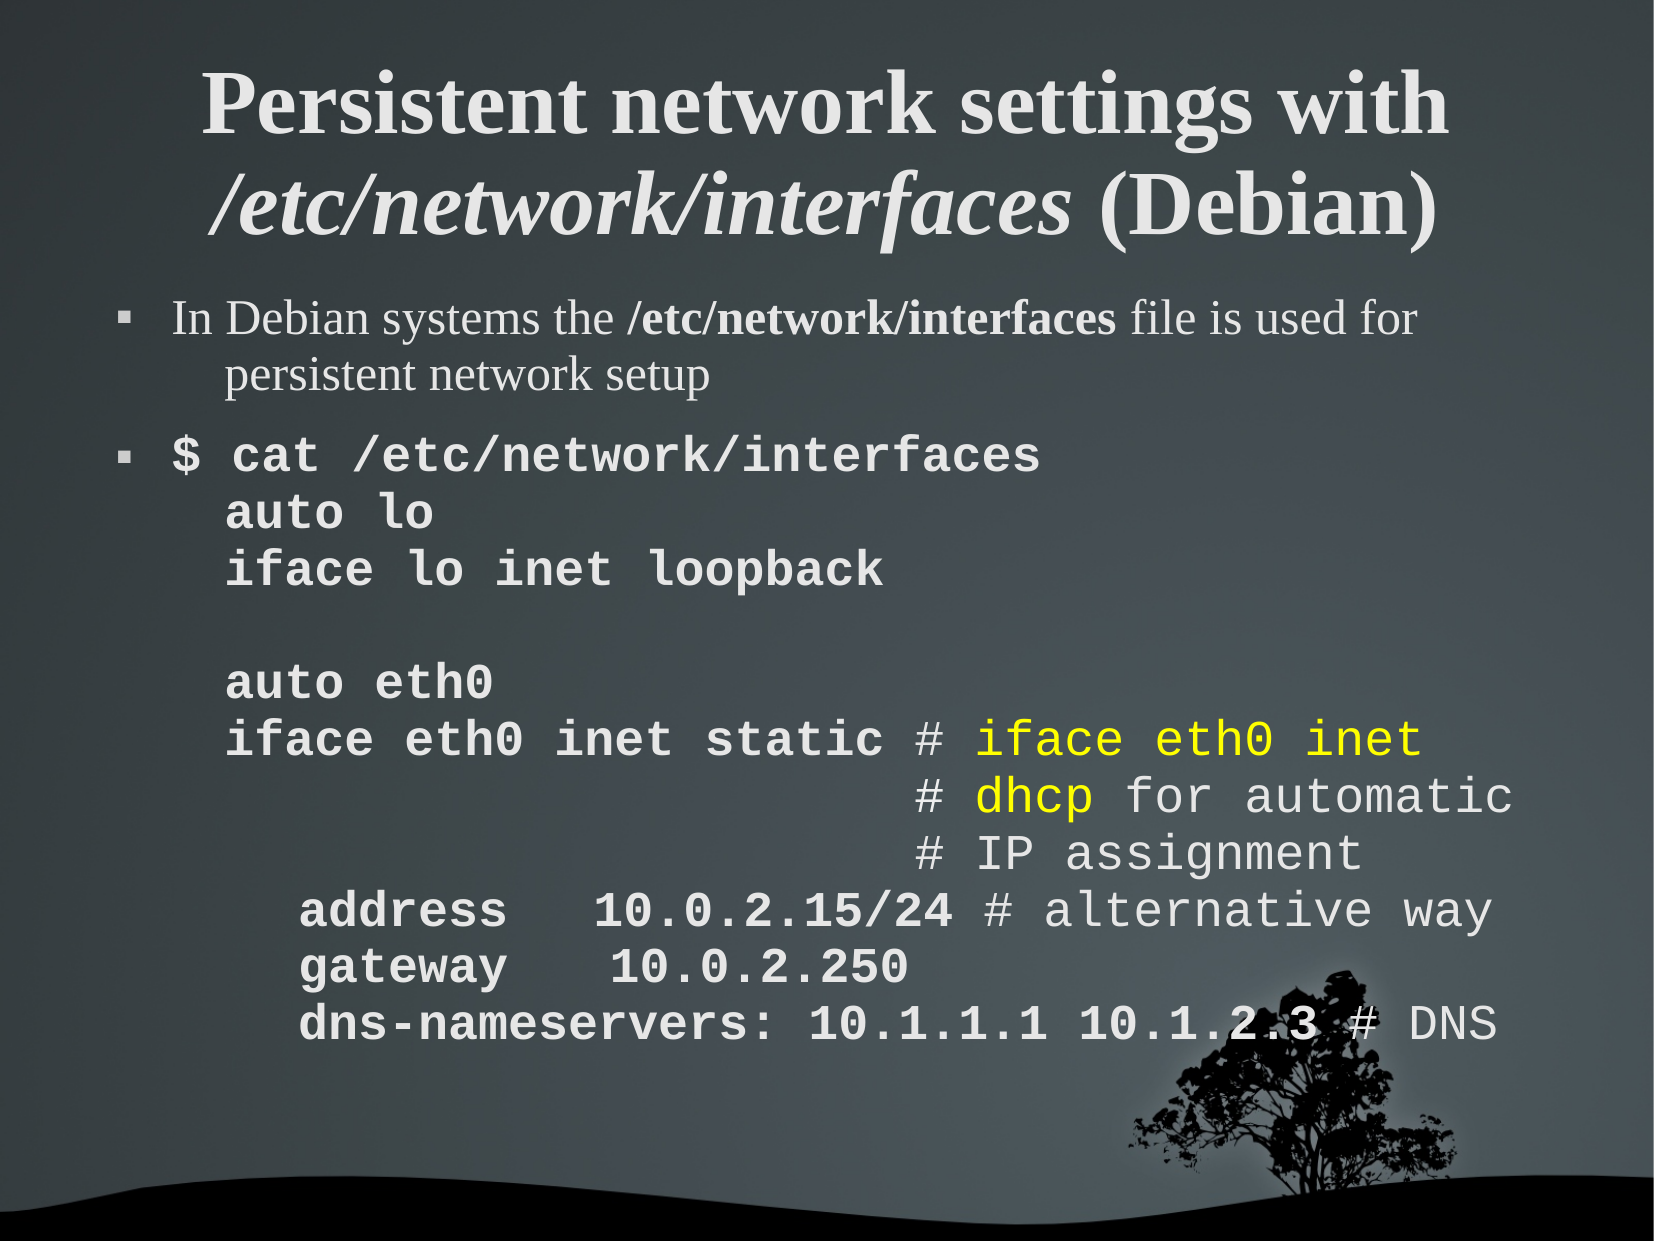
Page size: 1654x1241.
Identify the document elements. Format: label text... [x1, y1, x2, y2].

title Persistent network settings with /etc/network/interfaces (Debian) [82, 33, 1571, 273]
list In Debian systems the /etc/network/interfaces file is used for persistent network setup $ cat /etc/network/interfaces auto lo iface lo inet loopback auto eth0 iface eth0 inet static # iface eth0 inet # dhcp for automatic # IP assignment address 10.0.2.15/24 # alternative way gateway 10.0.2.250 dns-nameservers: 10.1.1.1 10.1.2.3 # DNS [82, 290, 1571, 1164]
picture [0, 0, 1654, 1241]
